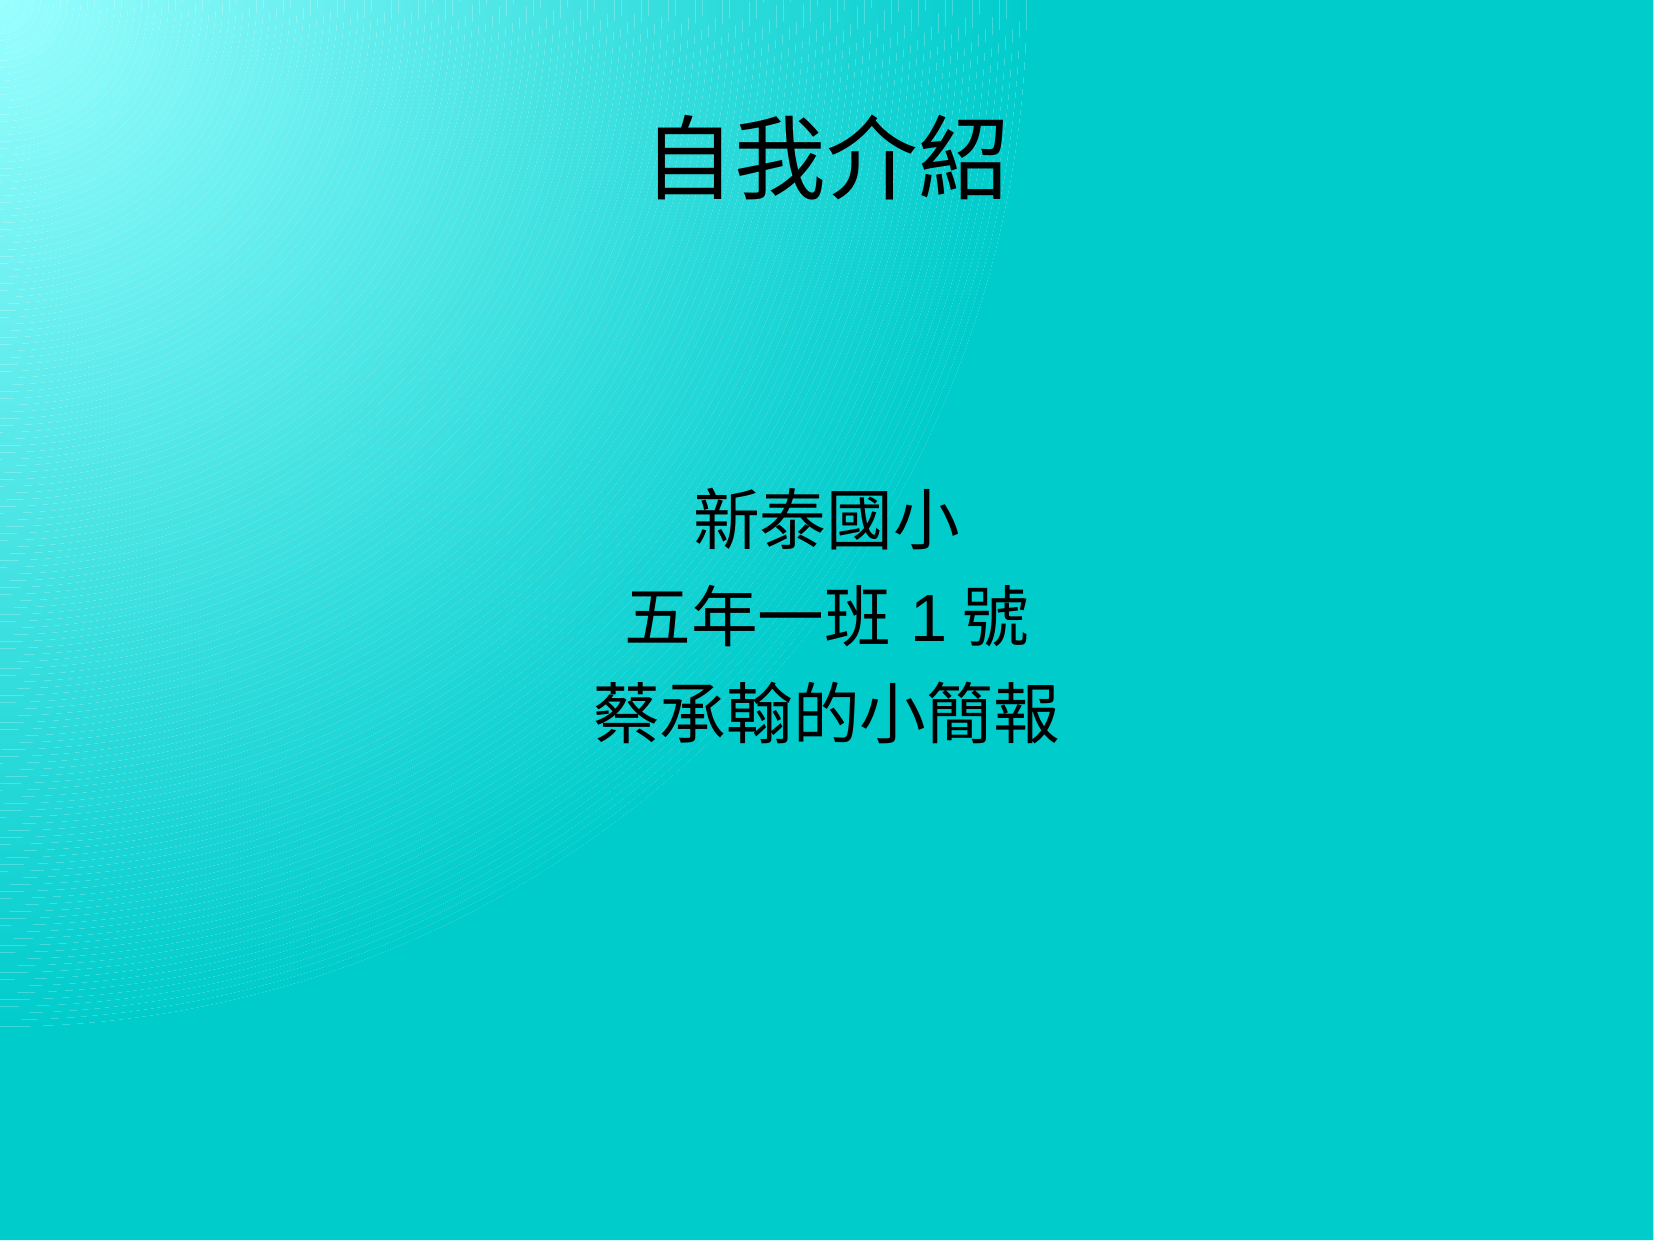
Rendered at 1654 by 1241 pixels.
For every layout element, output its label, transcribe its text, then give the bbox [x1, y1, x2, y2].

subtitle 新泰國小 五年一班1號 蔡承翰的小簡報 [82, 290, 1571, 1010]
title 自我介紹 [82, 49, 1571, 257]
